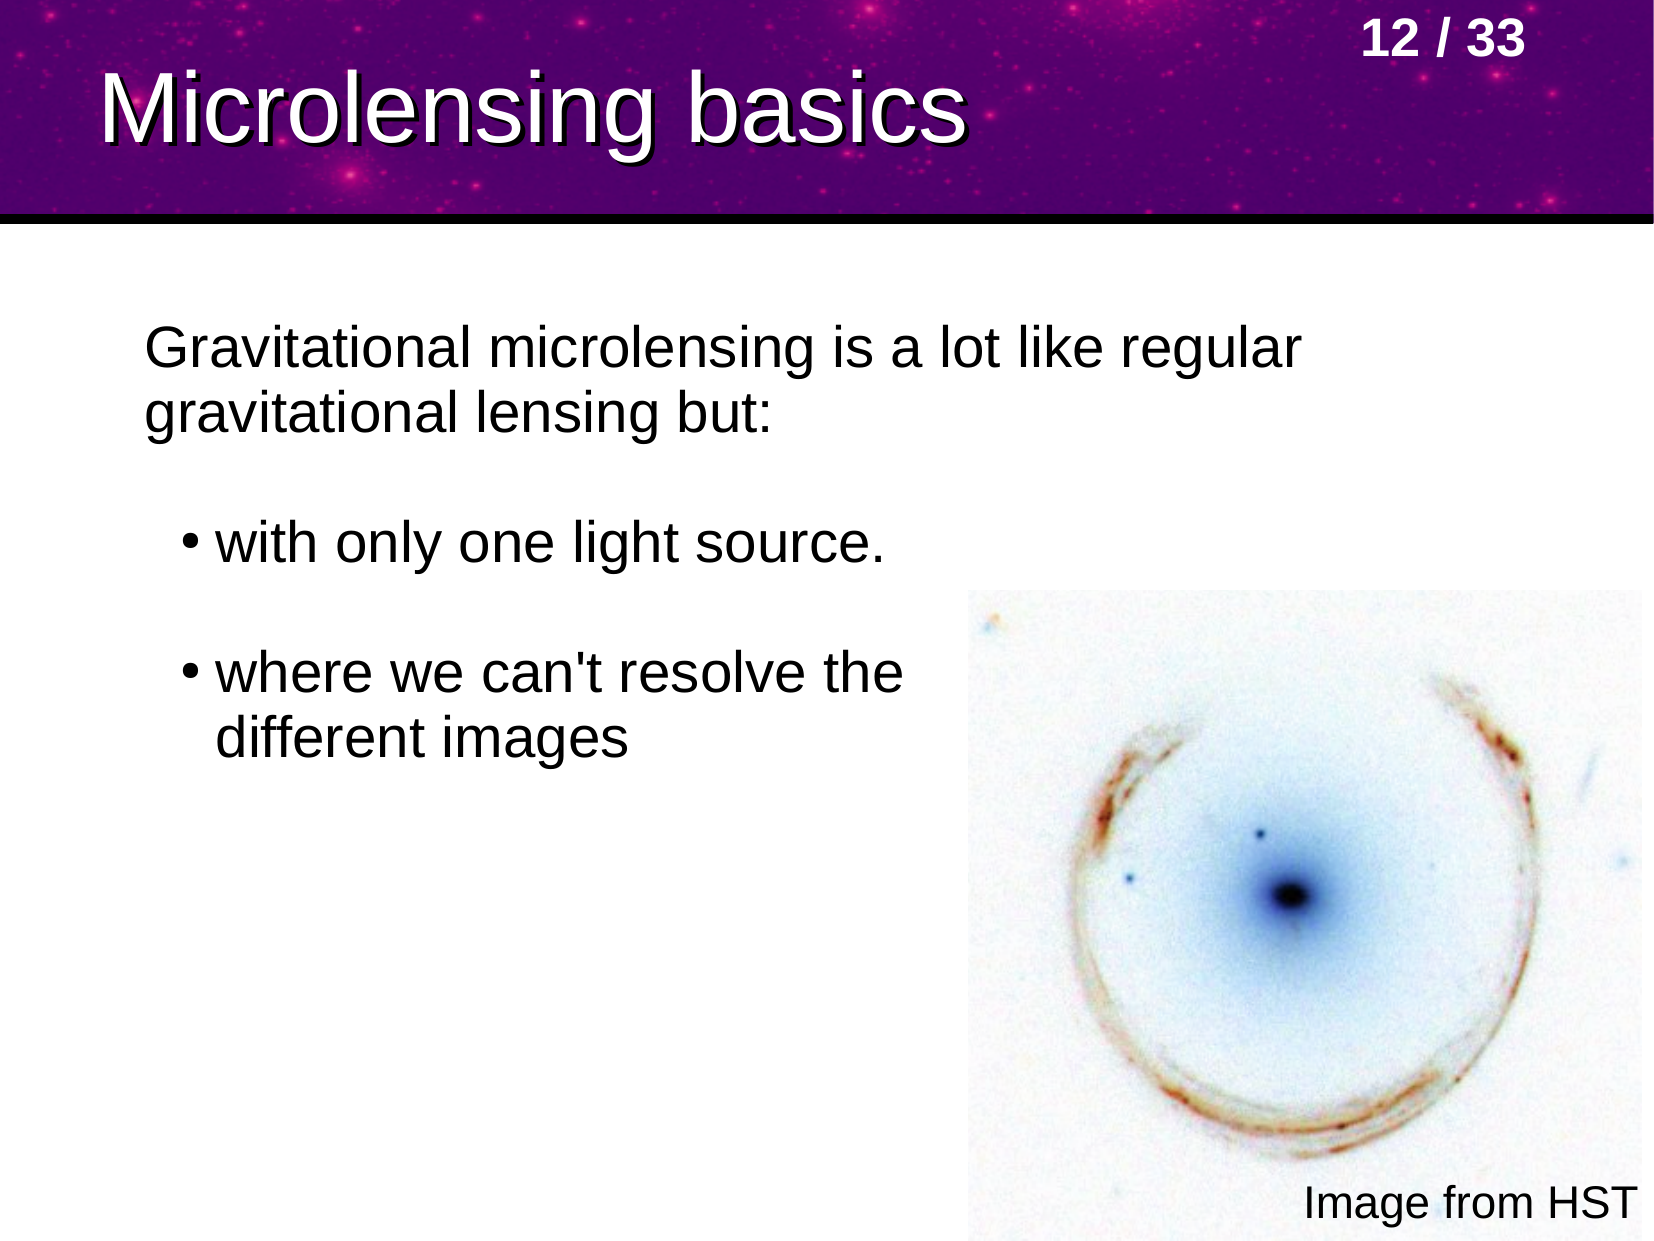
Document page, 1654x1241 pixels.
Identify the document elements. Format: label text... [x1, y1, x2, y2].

text_box Gravitational microlensing is a lot like regular gravitational lensing but: with only one light source. where we can't resolve the different images [129, 307, 1571, 776]
text_box Microlensing basics [82, 44, 1654, 283]
picture [0, 0, 1345, 214]
text_box Image from HST [708, 1169, 1654, 1241]
text_box <number> / 33 [1345, 0, 1654, 77]
picture [968, 590, 1642, 1169]
